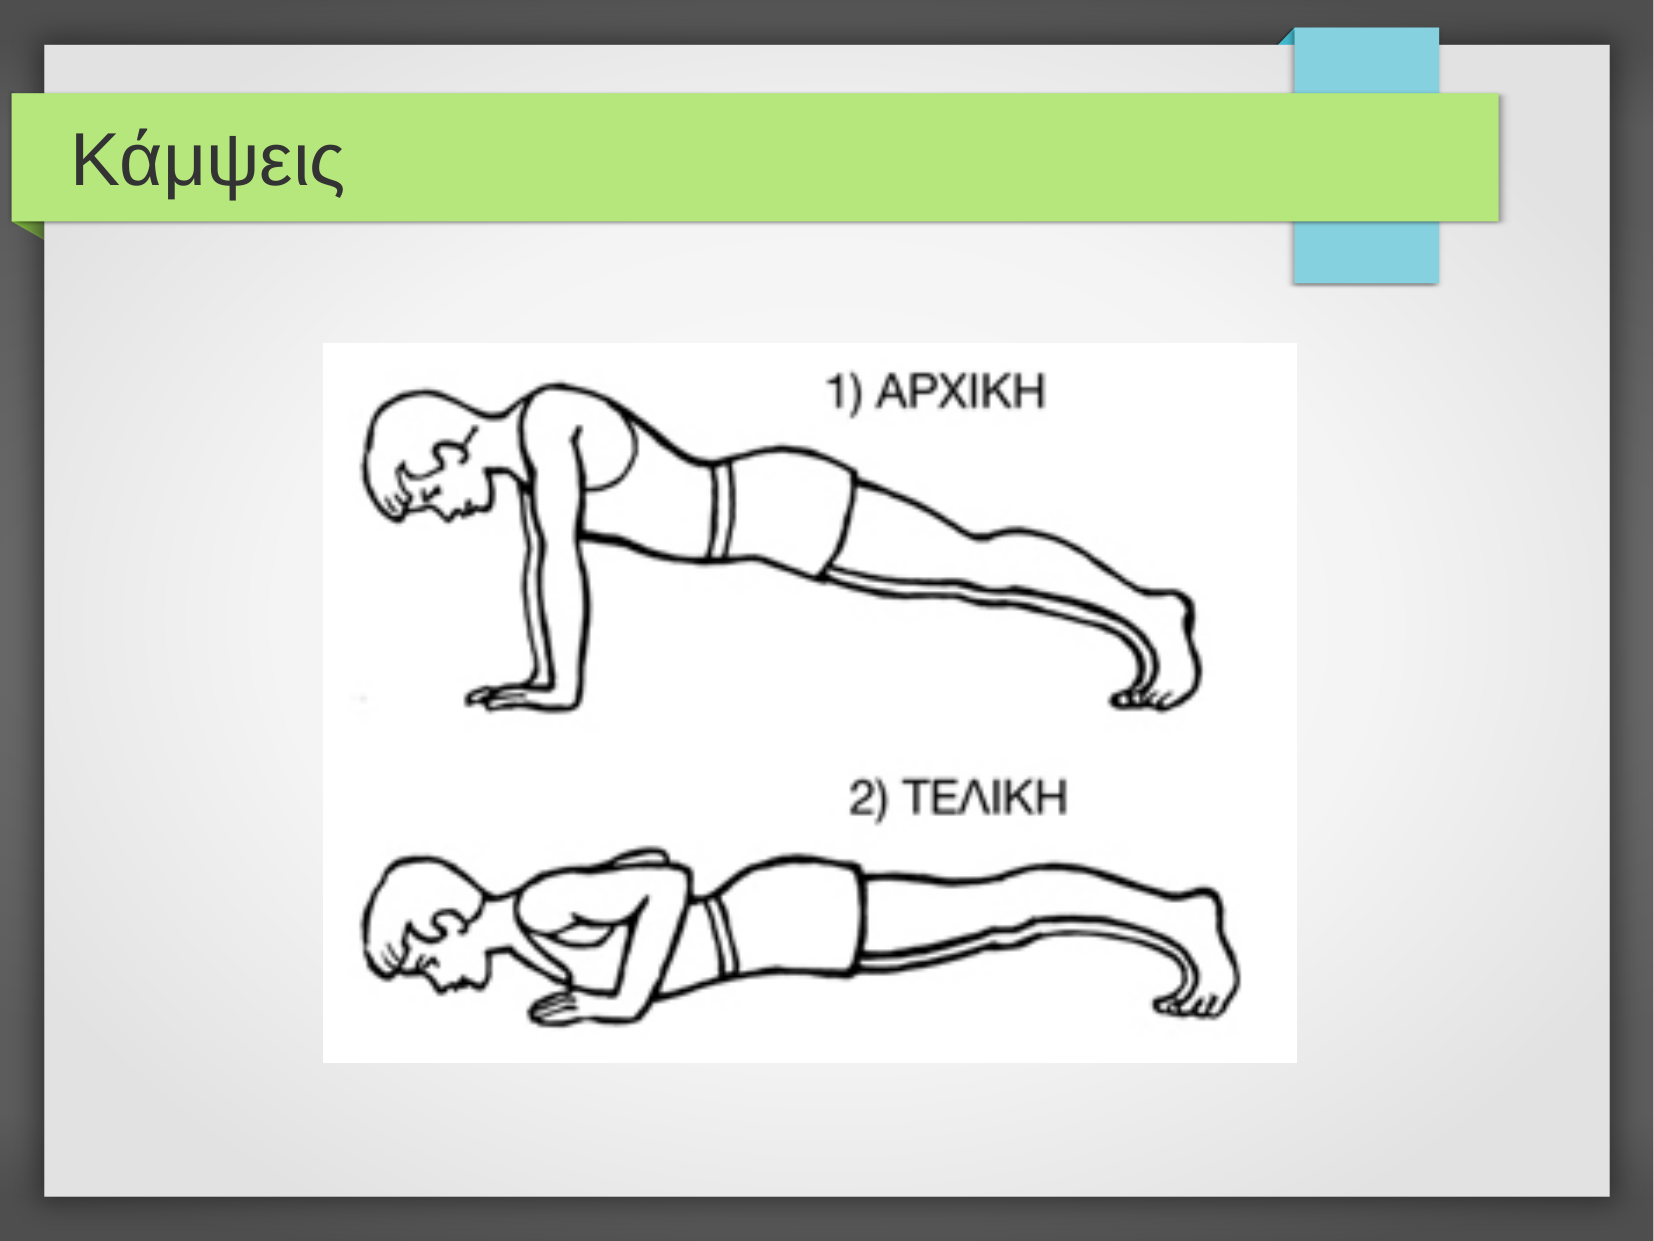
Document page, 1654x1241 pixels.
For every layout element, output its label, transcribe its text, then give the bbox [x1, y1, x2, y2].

picture [0, 0, 1654, 1241]
title Κάμψεις [70, 106, 1229, 213]
